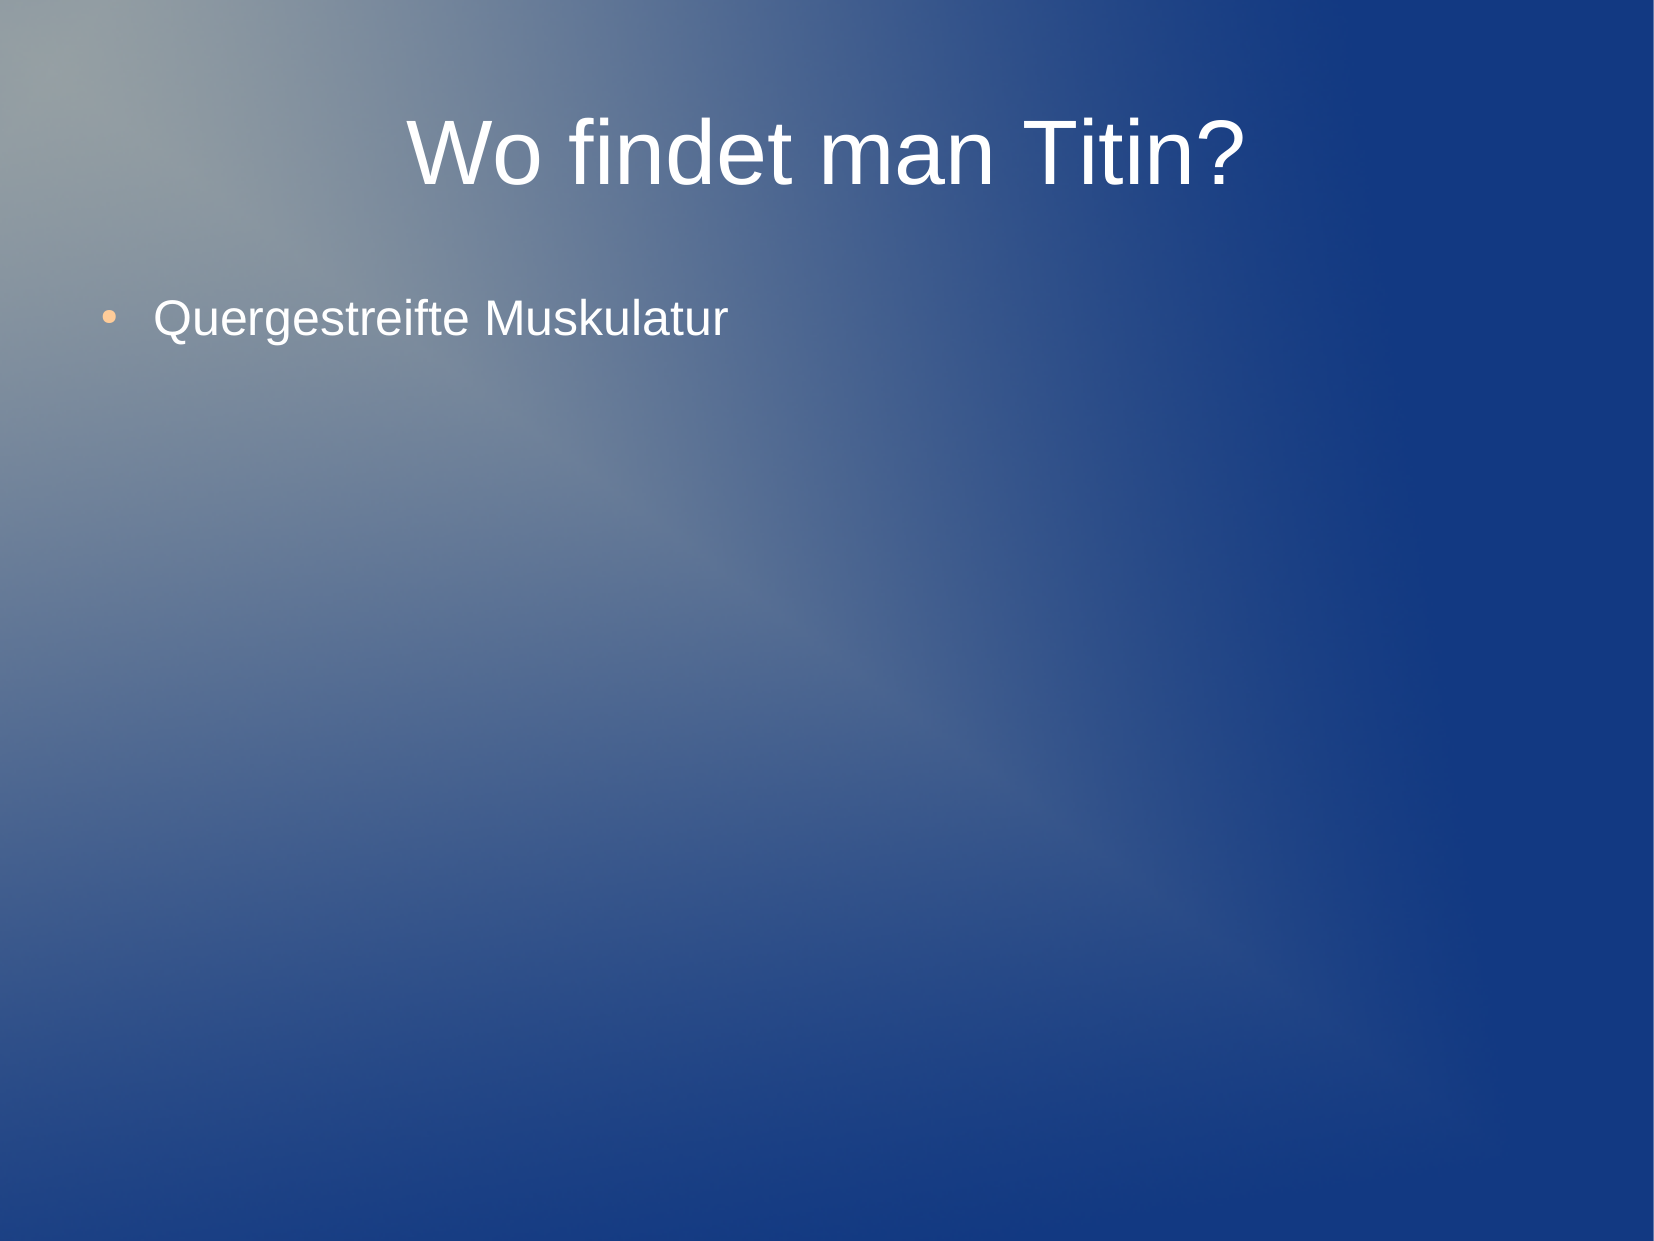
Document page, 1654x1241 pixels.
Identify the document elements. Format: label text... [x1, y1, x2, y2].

title Wo findet man Titin? [82, 49, 1571, 257]
list Quergestreifte Muskulatur [82, 290, 1571, 1109]
picture [0, 0, 1654, 1241]
